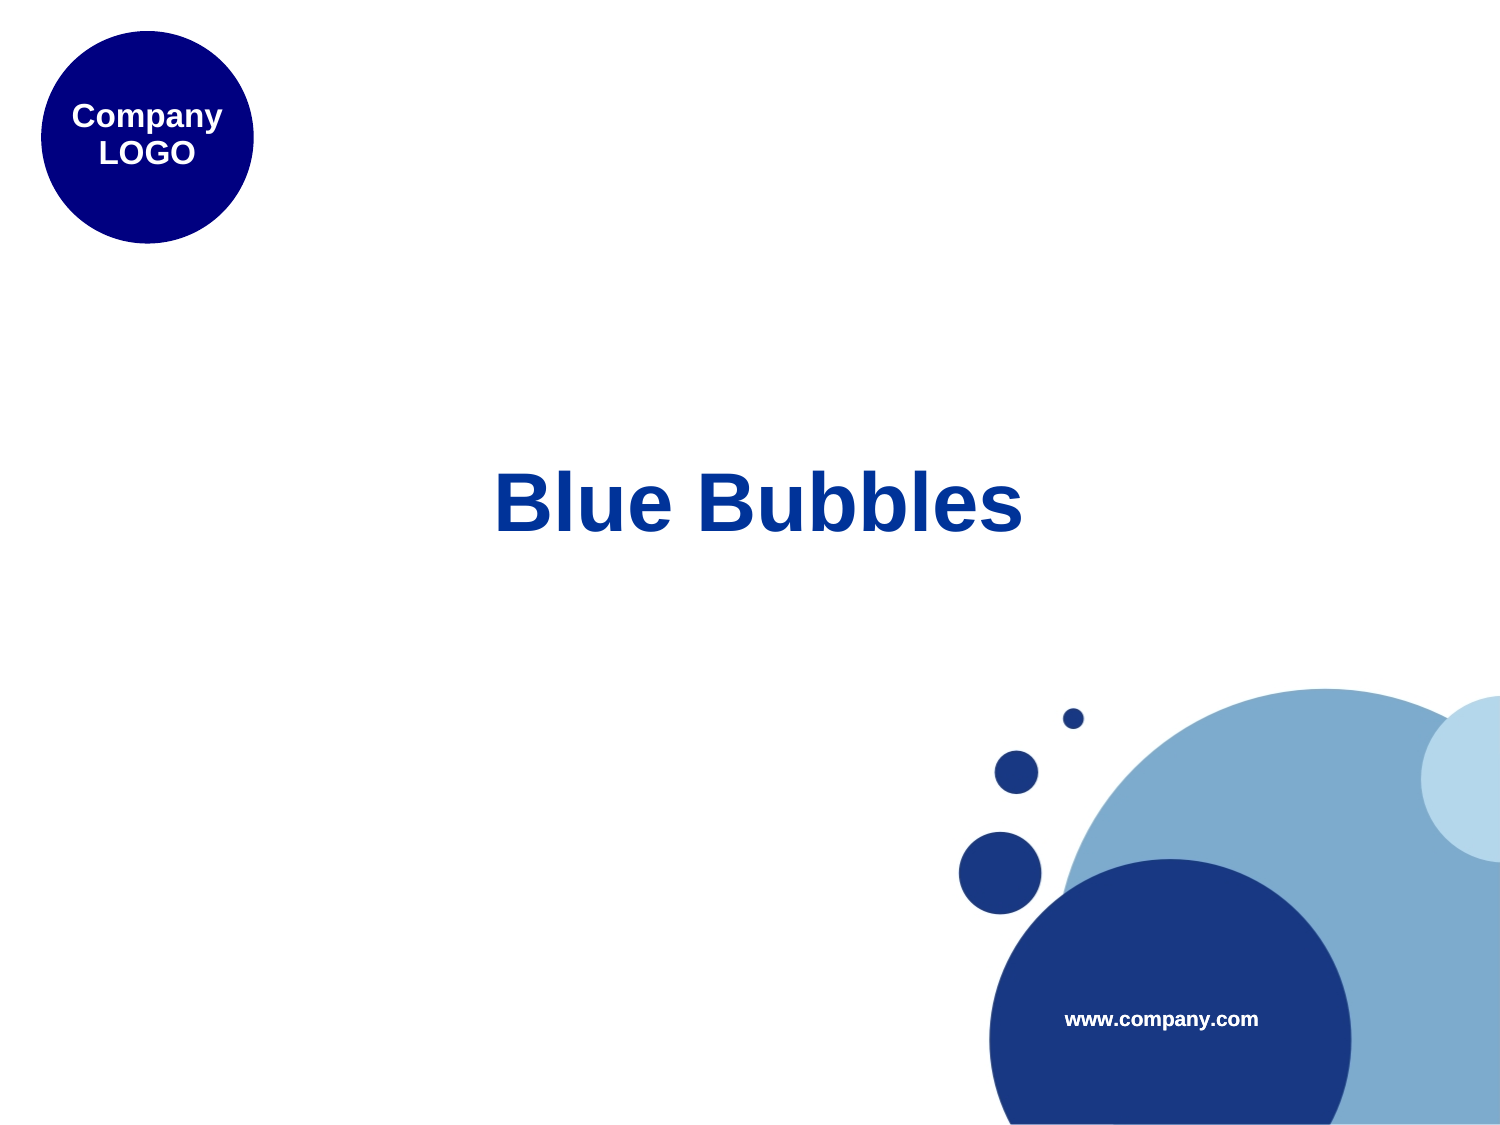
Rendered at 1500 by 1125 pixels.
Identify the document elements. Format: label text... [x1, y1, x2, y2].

picture [888, 646, 1500, 1125]
title Blue Bubbles [159, 448, 1360, 625]
